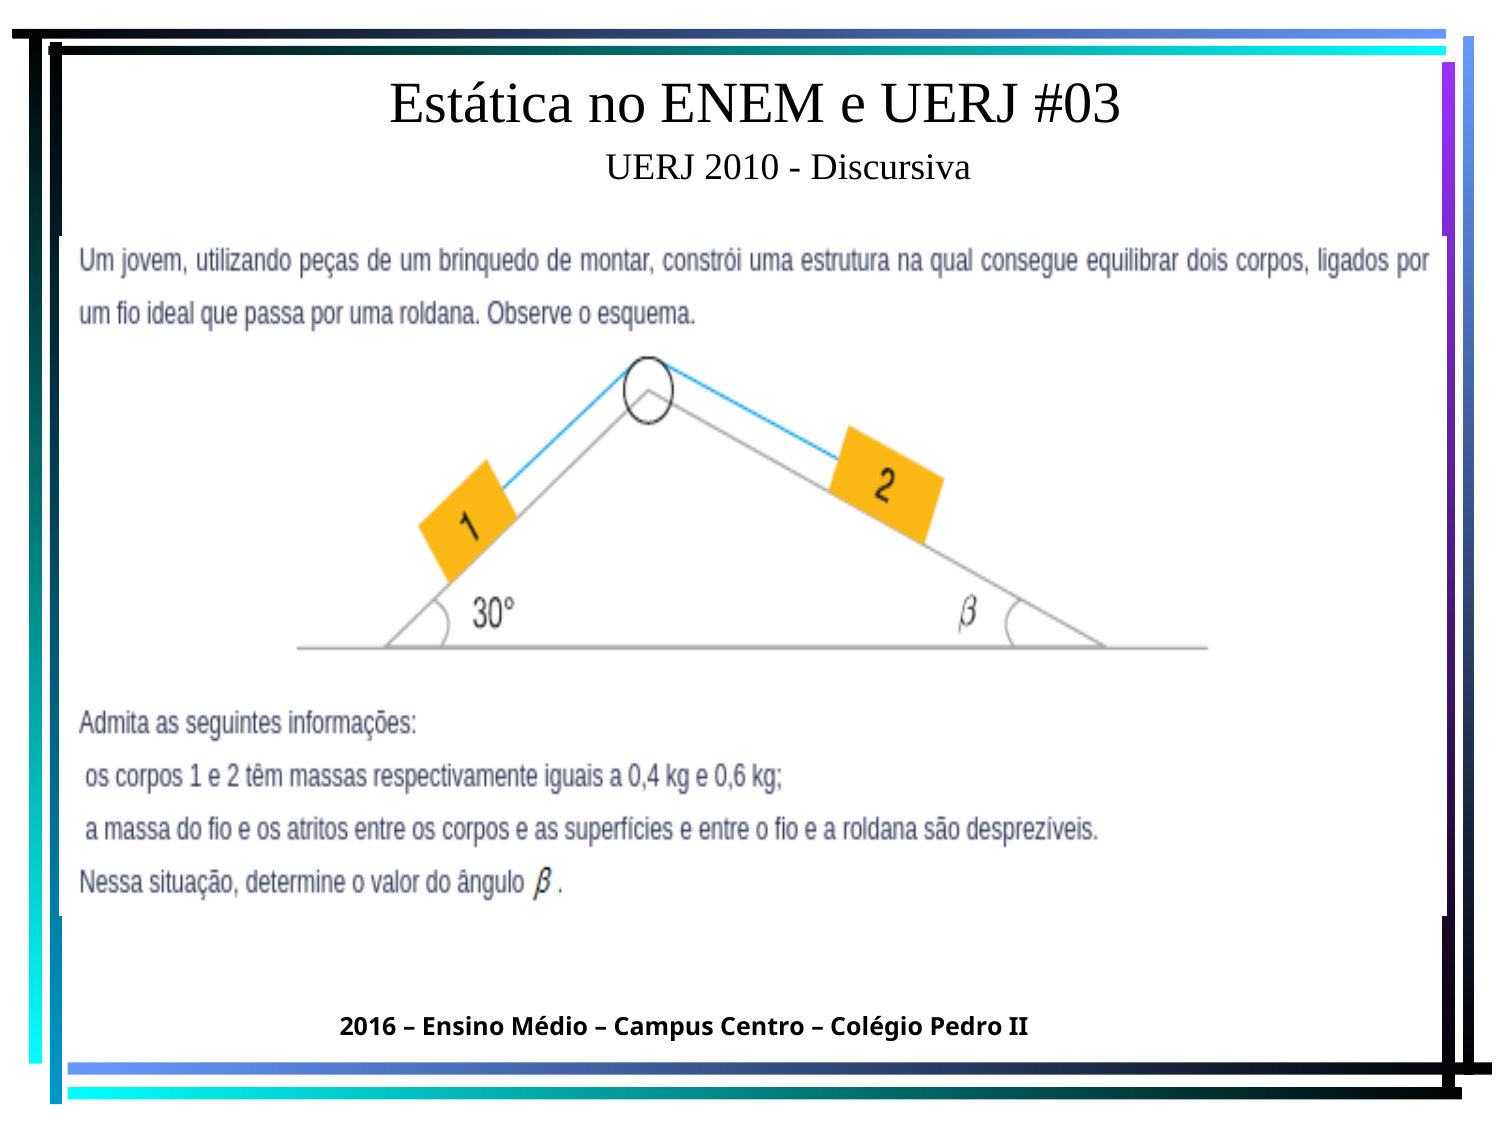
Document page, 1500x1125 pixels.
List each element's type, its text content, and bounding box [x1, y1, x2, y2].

text_box 2016 – Ensino Médio – Campus Centro – Colégio Pedro II [324, 1003, 1045, 1049]
title Estática no ENEM e UERJ #03 [118, 59, 1394, 140]
picture [0, 0, 1500, 1125]
text_box UERJ 2010 - Discursiva [590, 135, 1034, 193]
